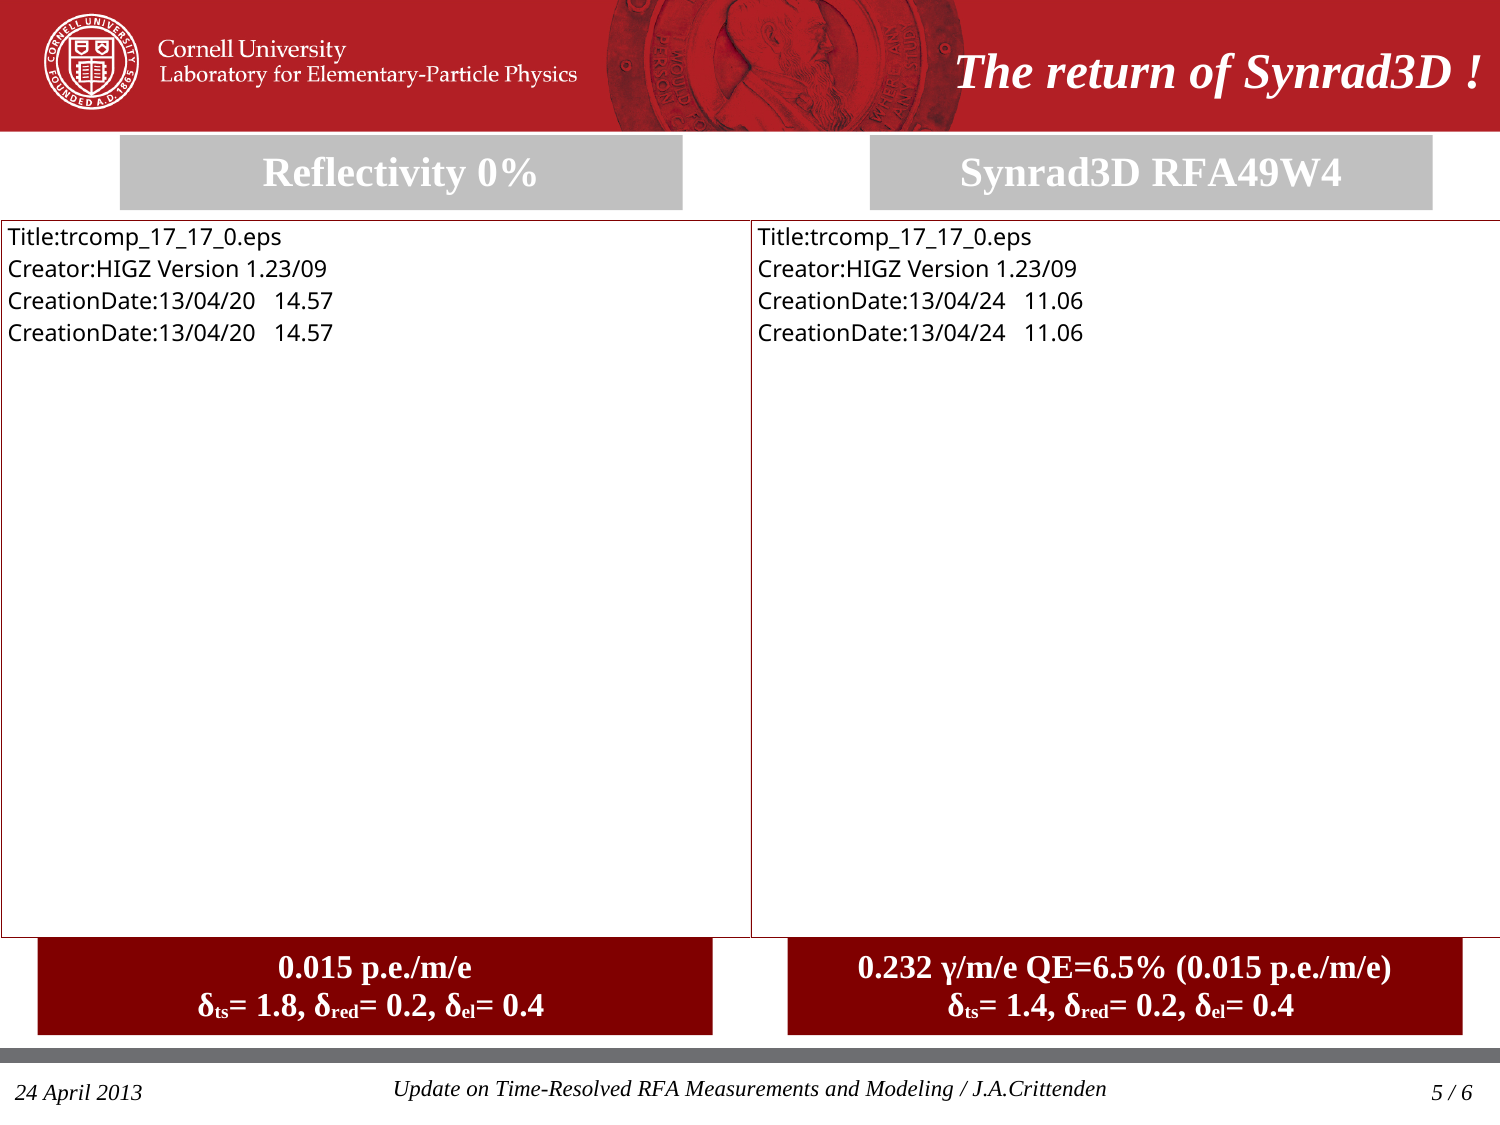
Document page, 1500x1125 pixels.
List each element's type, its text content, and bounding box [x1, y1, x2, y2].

picture [0, 0, 1500, 132]
picture [0, 218, 1500, 938]
text_box Reflectivity 0% [119, 135, 683, 211]
text_box 0.015 p.e./m/e δts= 1.8, δred= 0.2, δel= 0.4 [37, 938, 713, 1036]
title The return of Synrad3D ! [937, 7, 1500, 136]
text_box Synrad3D RFA49W4 [869, 135, 1433, 211]
text_box 0.232 γ/m/e QE=6.5% (0.015 p.e./m/e) δts= 1.4, δred= 0.2, δel= 0.4 [787, 938, 1463, 1036]
